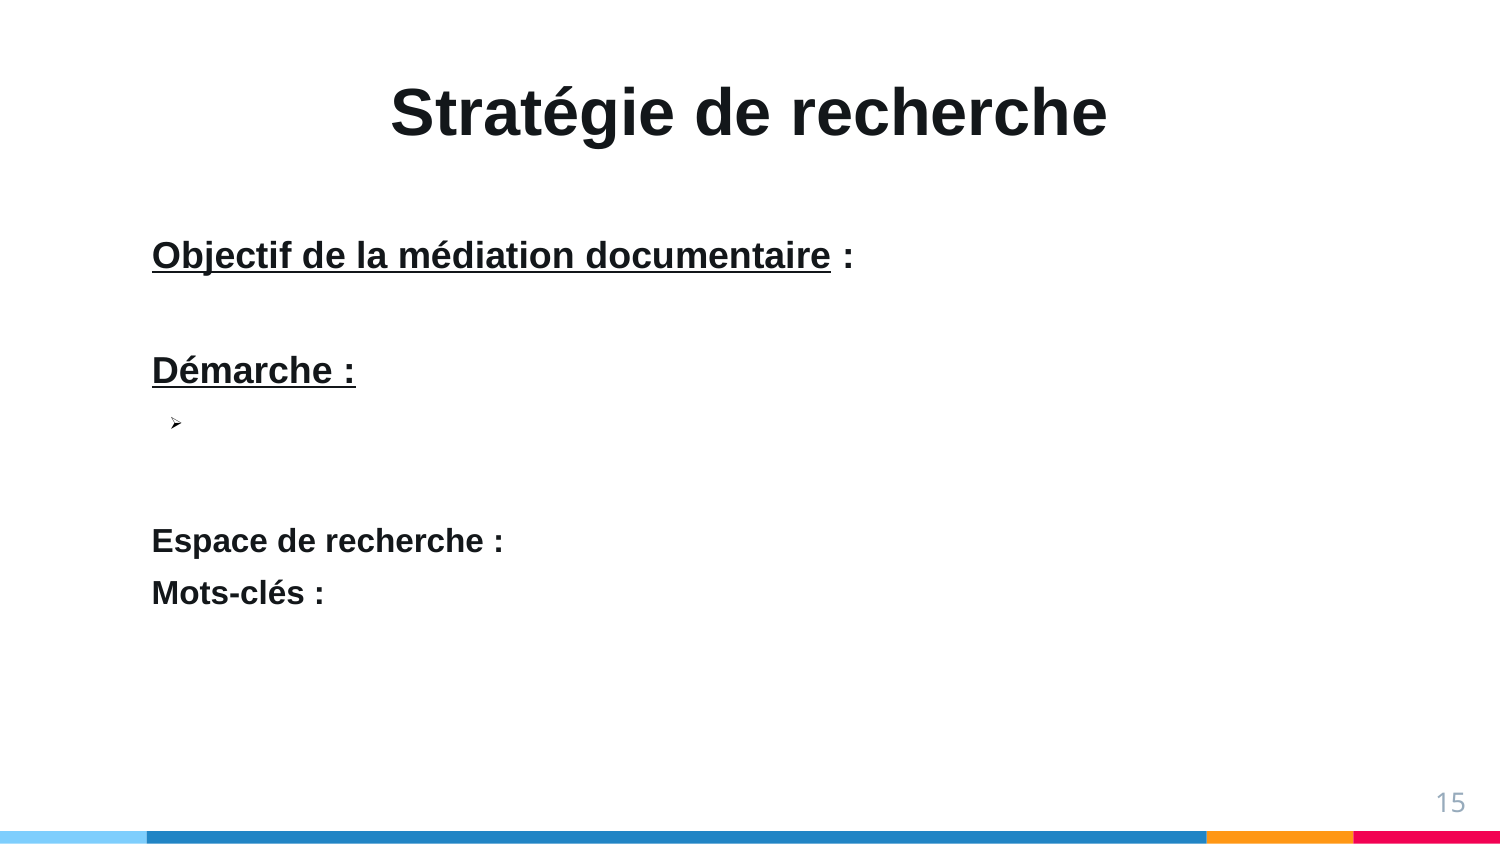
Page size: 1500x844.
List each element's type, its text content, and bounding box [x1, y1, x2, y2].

slide_number <number> [1391, 770, 1482, 822]
title Stratégie de recherche [0, 23, 1500, 164]
list Objectif de la médiation documentaire : Démarche : Espace de recherche : Mots-clés : Contexte-programmes-partenaires-production-mots clés du thème [118, 158, 1374, 816]
